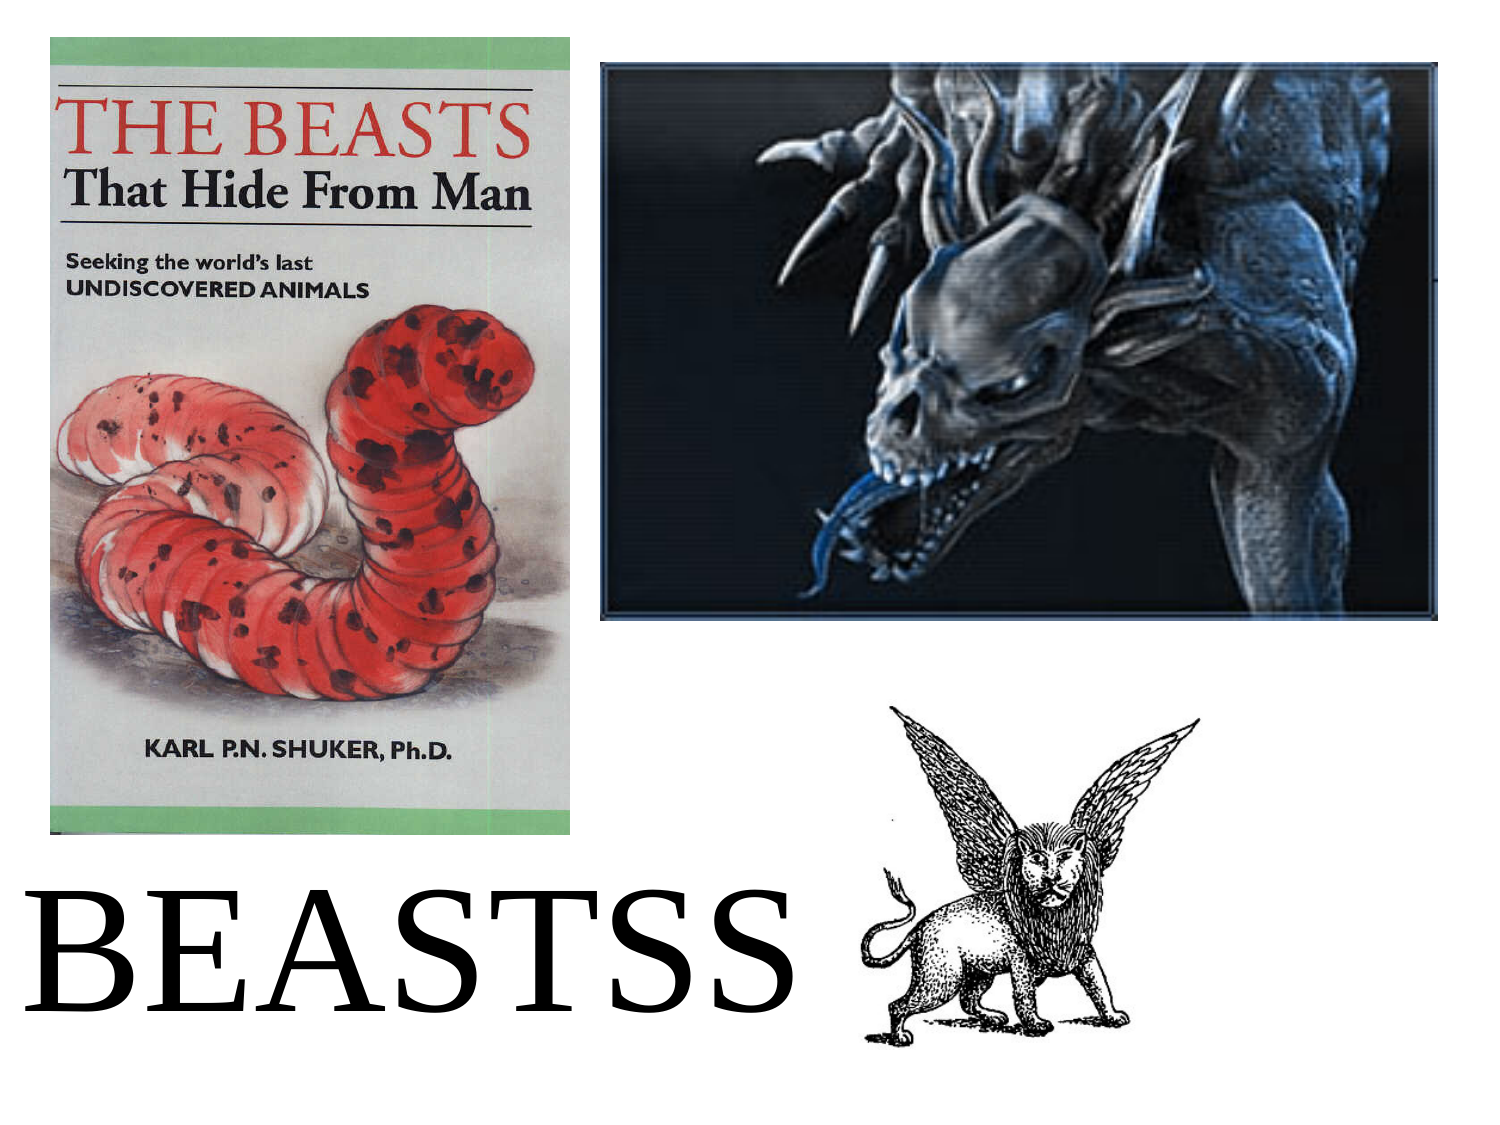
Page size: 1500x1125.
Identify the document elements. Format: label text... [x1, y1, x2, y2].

title BEASTSS [0, 774, 826, 1125]
picture [849, 699, 1207, 1050]
picture [600, 62, 1438, 621]
picture [50, 37, 570, 835]
